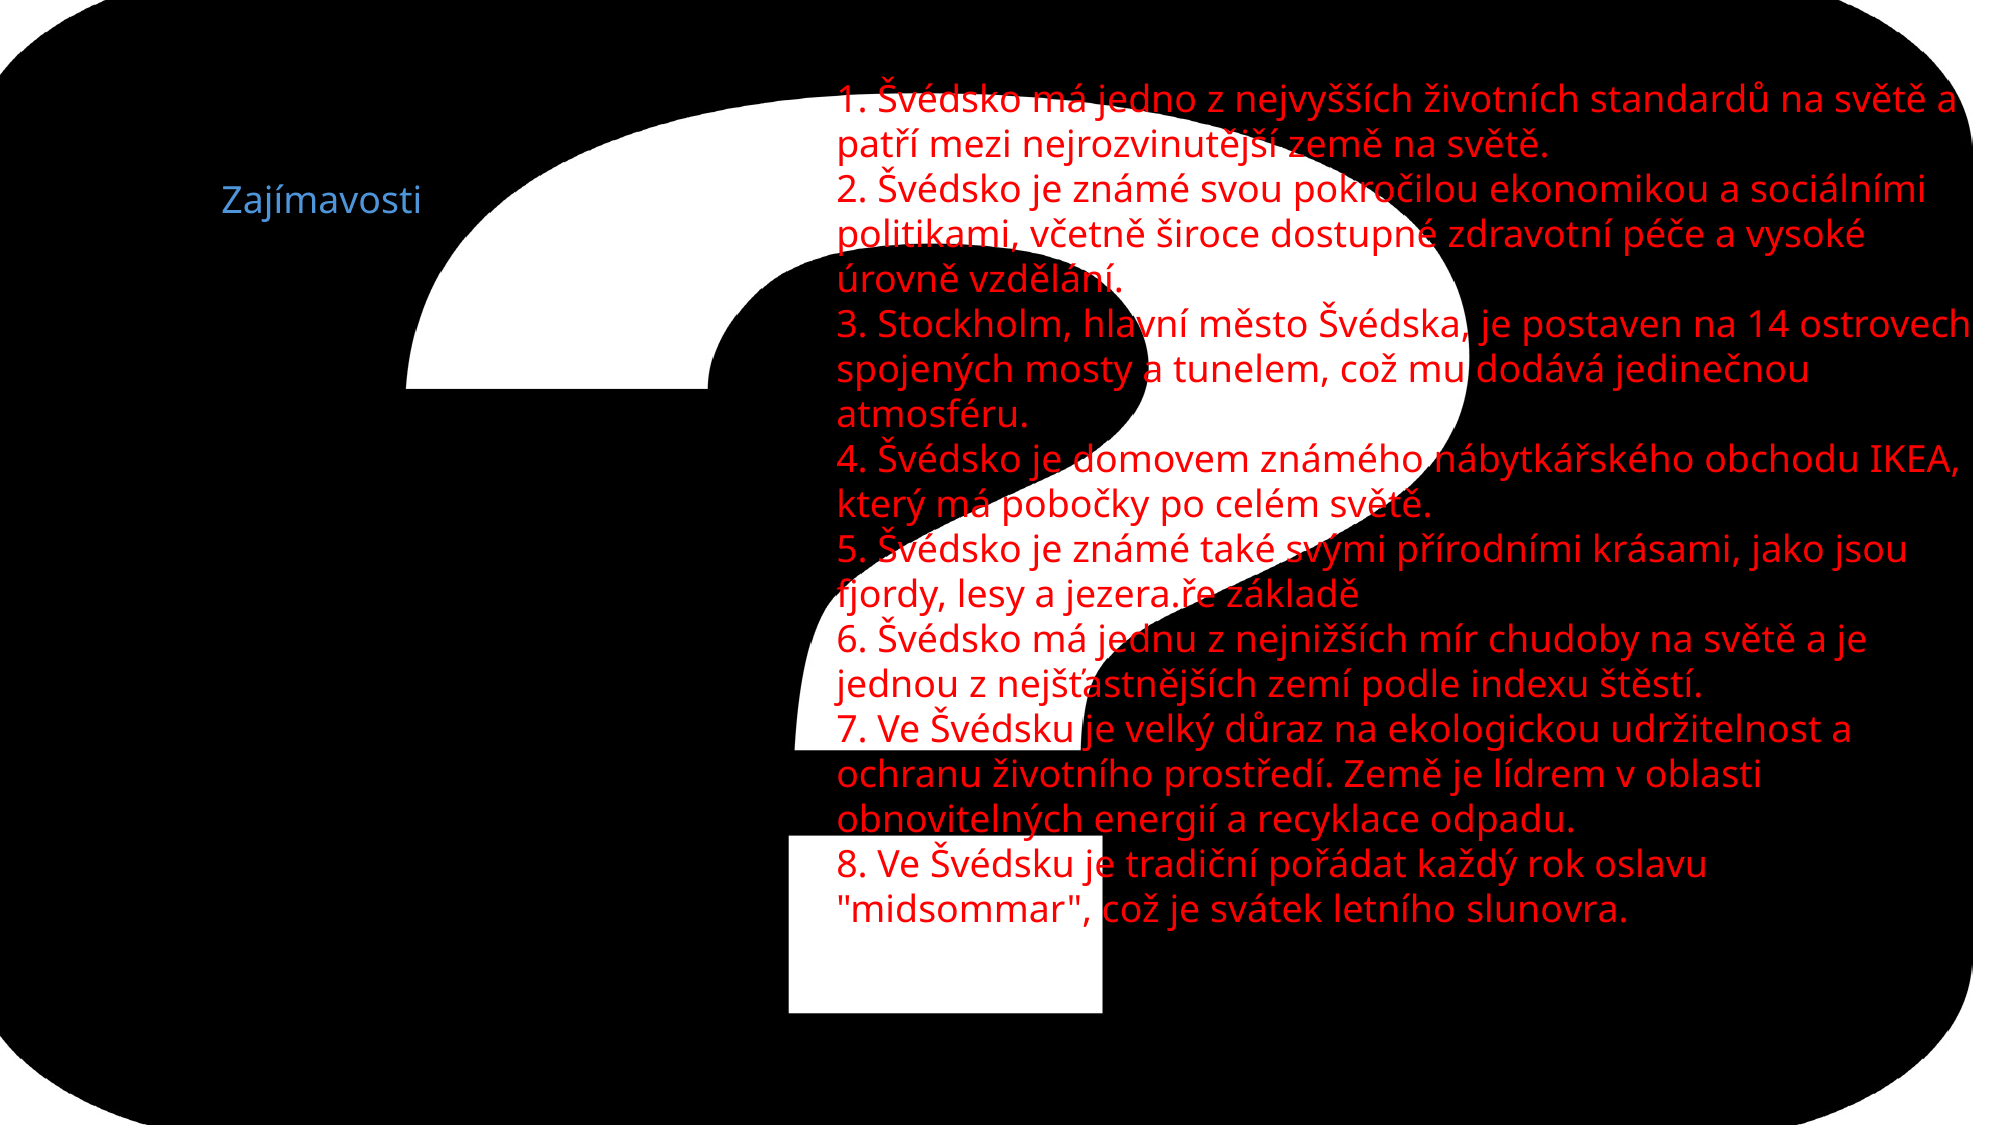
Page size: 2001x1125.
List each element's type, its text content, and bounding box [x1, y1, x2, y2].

picture [0, 0, 1973, 1125]
picture [1638, 724, 1650, 740]
text_box 1. Švédsko má jedno z nejvyšších životních standardů na světě a patří mezi nejrozvinutější země na světě. 2. Švédsko je známé svou pokročilou ekonomikou a sociálními politikami, včetně široce dostupné zdravotní péče a vysoké úrovně vzdělání. 3. Stockholm, hlavní město Švédska, je postaven na 14 ostrovech spojených mosty a tunelem, což mu dodává jedinečnou atmosféru. 4. Švédsko je domovem známého nábytkářského obchodu IKEA, který má pobočky po celém světě. 5. Švédsko je známé také svými přírodními krásami, jako jsou fjordy, lesy a jezera.ře základě 6. Švédsko má jednu z nejnižších mír chudoby na světě a je jednou z nejšťastnějších zemí podle indexu štěstí. 7. Ve Švédsku je velký důraz na ekologickou udržitelnost a ochranu životního prostředí. Země je lídrem v oblasti obnovitelných energií a recyklace odpadu. 8. Ve Švédsku je tradiční pořádat každý rok oslavu "midsommar", což je svátek letního slunovra. [821, 67, 1989, 719]
picture [995, 724, 1007, 740]
picture [882, 719, 894, 737]
text_box Zajímavosti [206, 168, 538, 230]
picture [1229, 724, 1241, 740]
